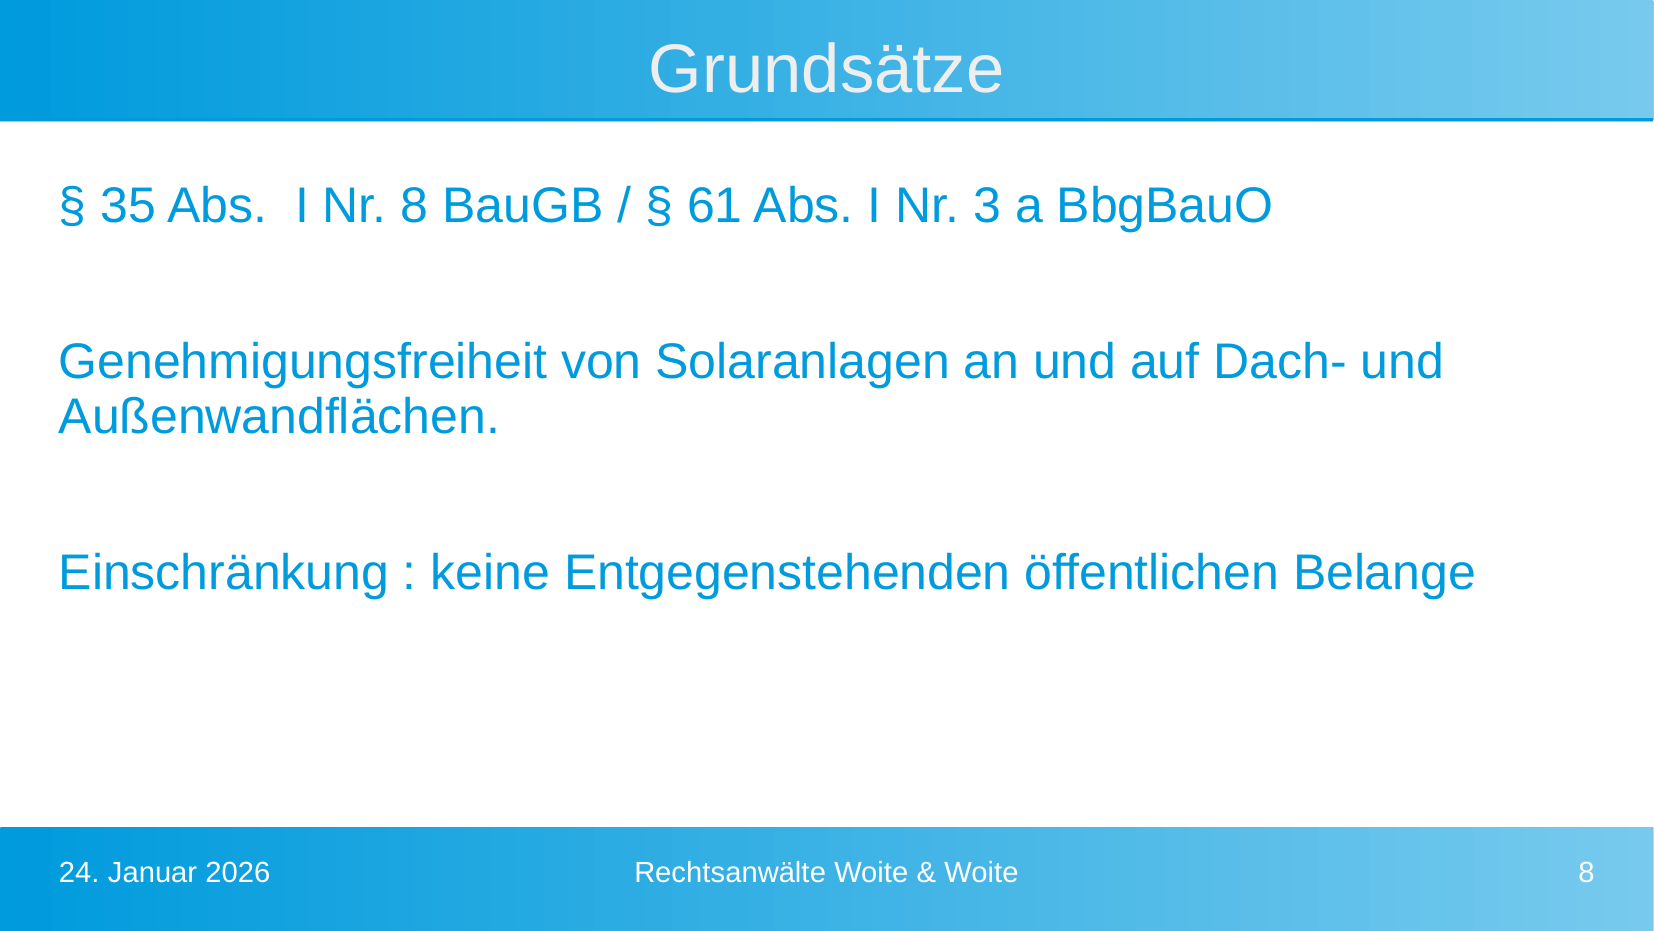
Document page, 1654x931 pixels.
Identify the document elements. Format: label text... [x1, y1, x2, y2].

title Grundsätze [59, 29, 1595, 108]
list § 35 Abs. I Nr. 8 BauGB / § 61 Abs. I Nr. 3 a BbgBauO Genehmigungsfreiheit von Solaranlagen an und auf Dach- und Außenwandflächen. Einschränkung : keine Entgegenstehenden öffentlichen Belange [59, 177, 1595, 768]
